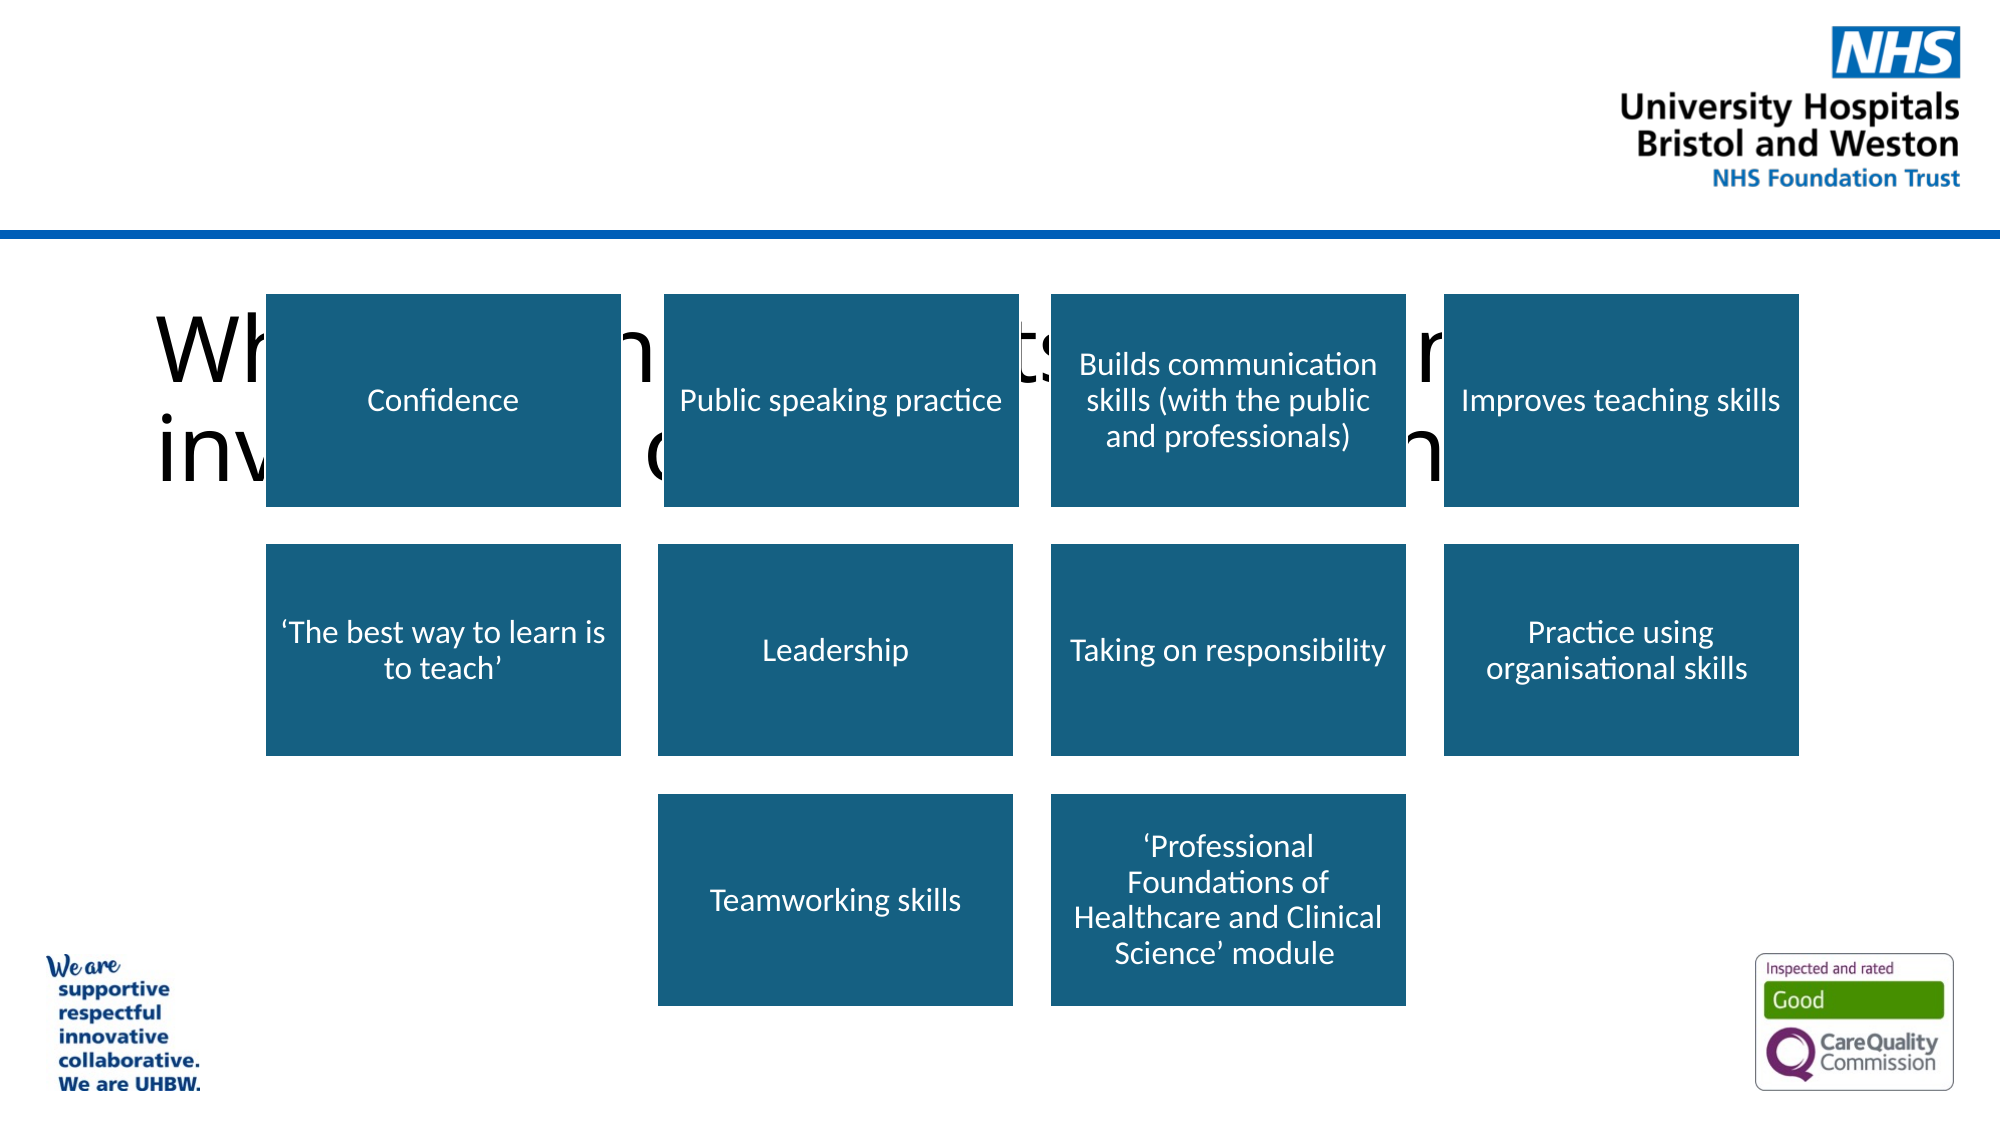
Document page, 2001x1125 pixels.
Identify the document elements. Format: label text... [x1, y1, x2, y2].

text_box Leadership [657, 543, 1015, 758]
text_box Improves teaching skills [1442, 293, 1800, 508]
title What are the benefits of getting involved in outreach as a trainee? [50, 30, 1543, 248]
text_box Builds communication skills (with the public and professionals) [1050, 293, 1407, 508]
text_box Public speaking practice [662, 293, 1020, 508]
text_box Confidence [264, 293, 622, 508]
text_box Teamworking skills [657, 793, 1015, 1008]
text_box ‘The best way to learn is to teach’ [264, 543, 622, 758]
text_box Taking on responsibility [1050, 543, 1407, 758]
text_box ‘Professional Foundations of Healthcare and Clinical Science’ module [1050, 793, 1407, 1008]
text_box Practice using organisational skills [1442, 543, 1800, 758]
